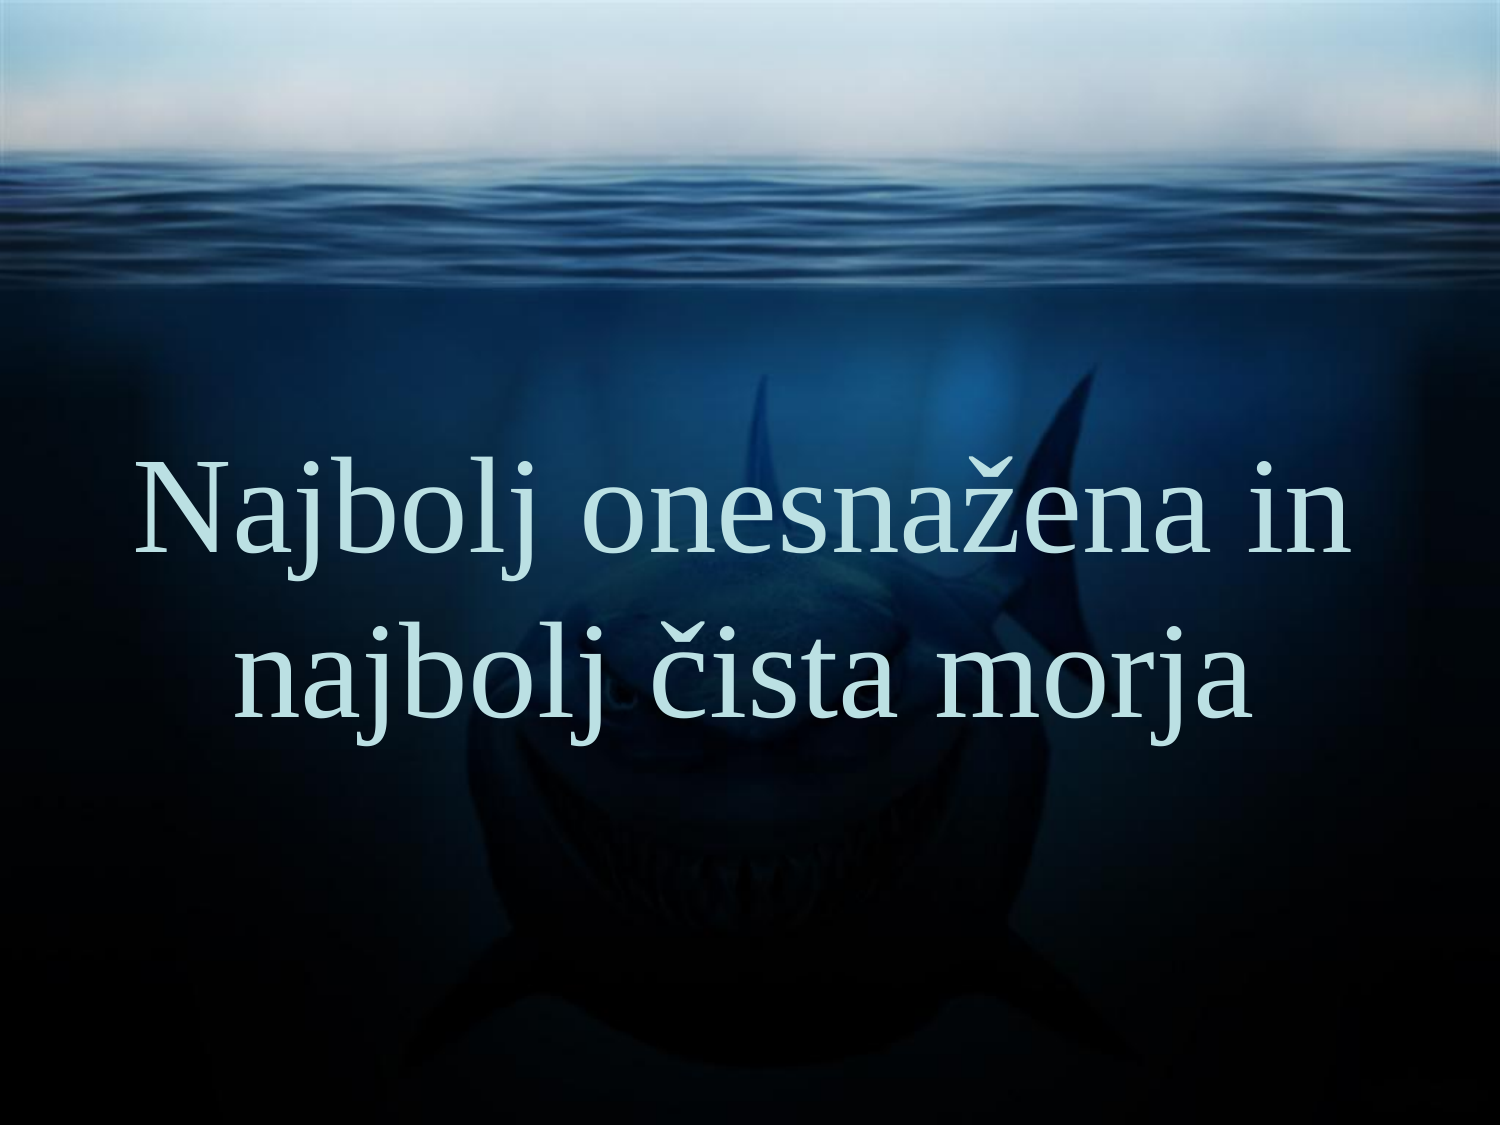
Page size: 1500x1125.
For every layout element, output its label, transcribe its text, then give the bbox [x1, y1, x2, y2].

picture [0, 0, 1500, 1125]
title Najbolj onesnažena in najbolj čista morja [41, 349, 1447, 811]
